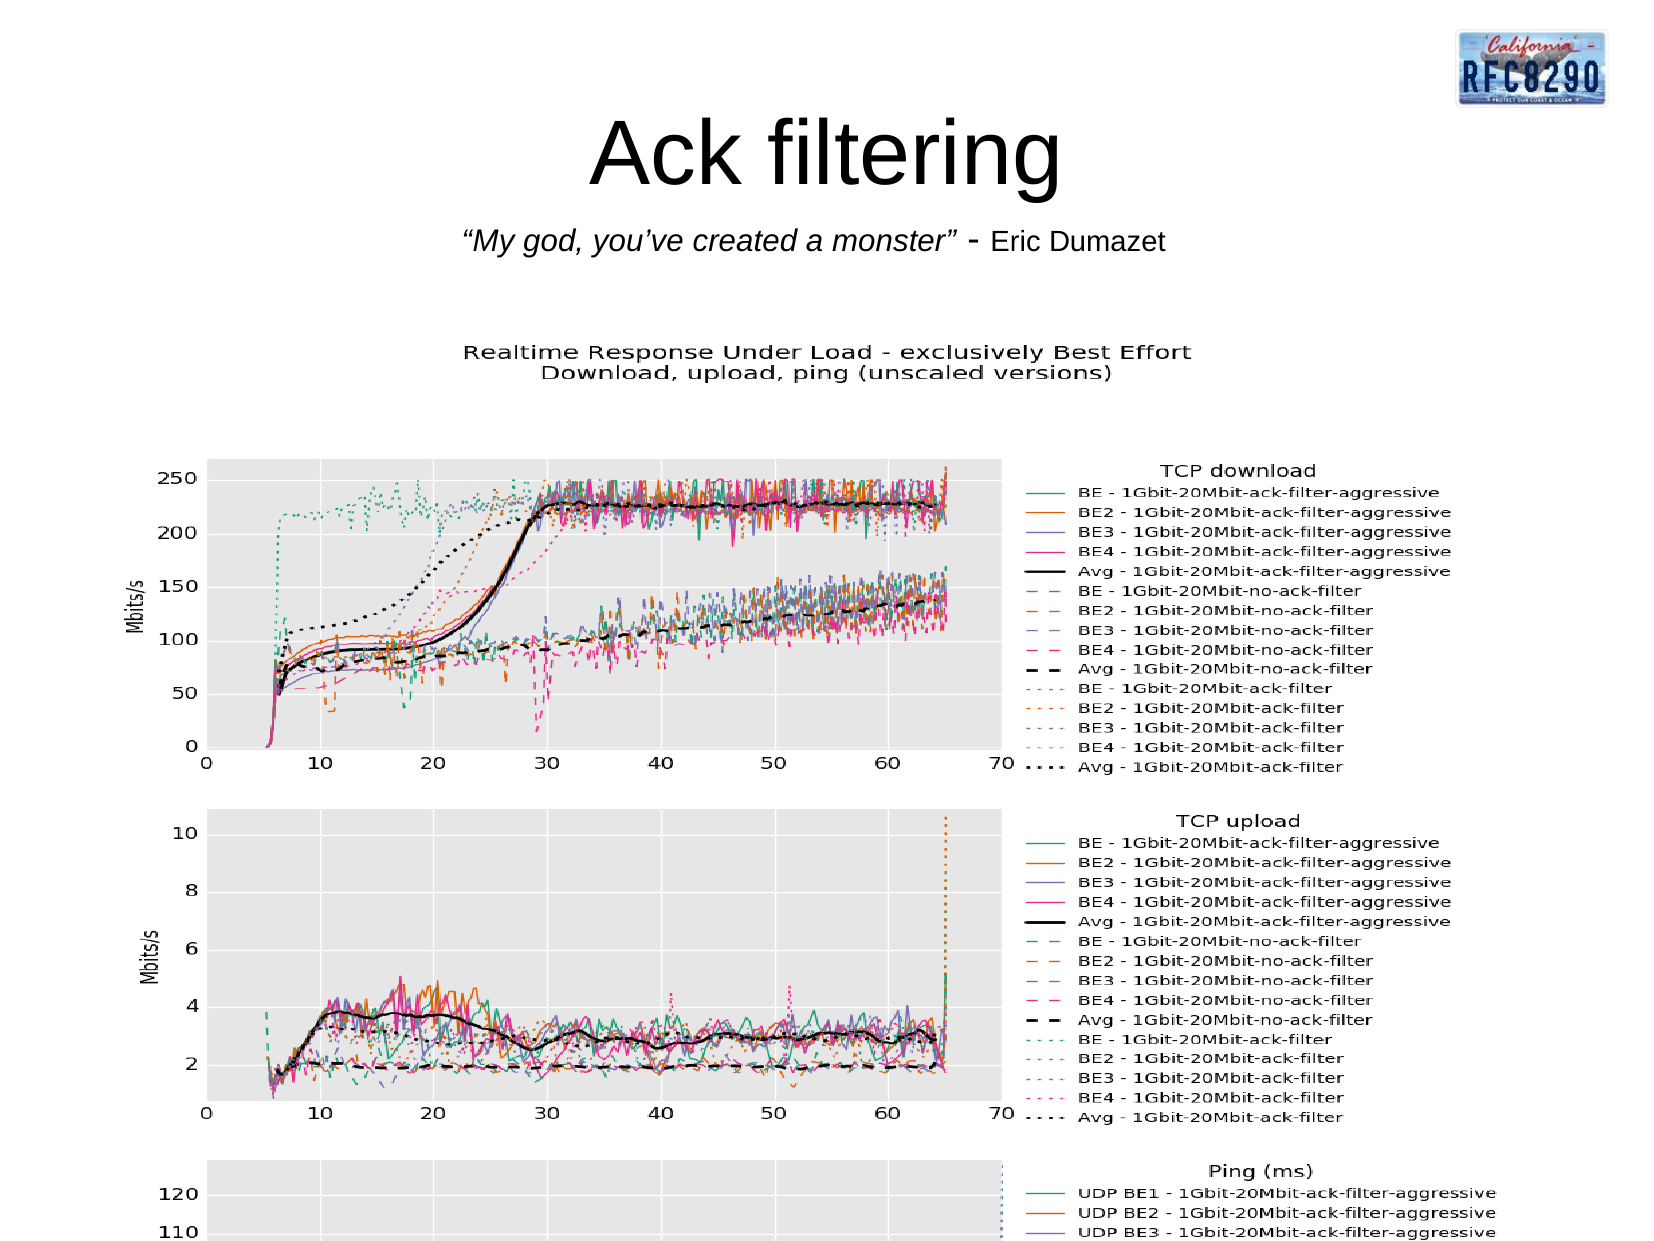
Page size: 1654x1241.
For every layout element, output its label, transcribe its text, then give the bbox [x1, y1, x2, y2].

title Ack filtering [82, 49, 1571, 257]
text_box “My god, you’ve created a monster” - Eric Dumazet [255, 210, 1351, 267]
picture [1455, 29, 1609, 108]
picture [0, 334, 1654, 1241]
